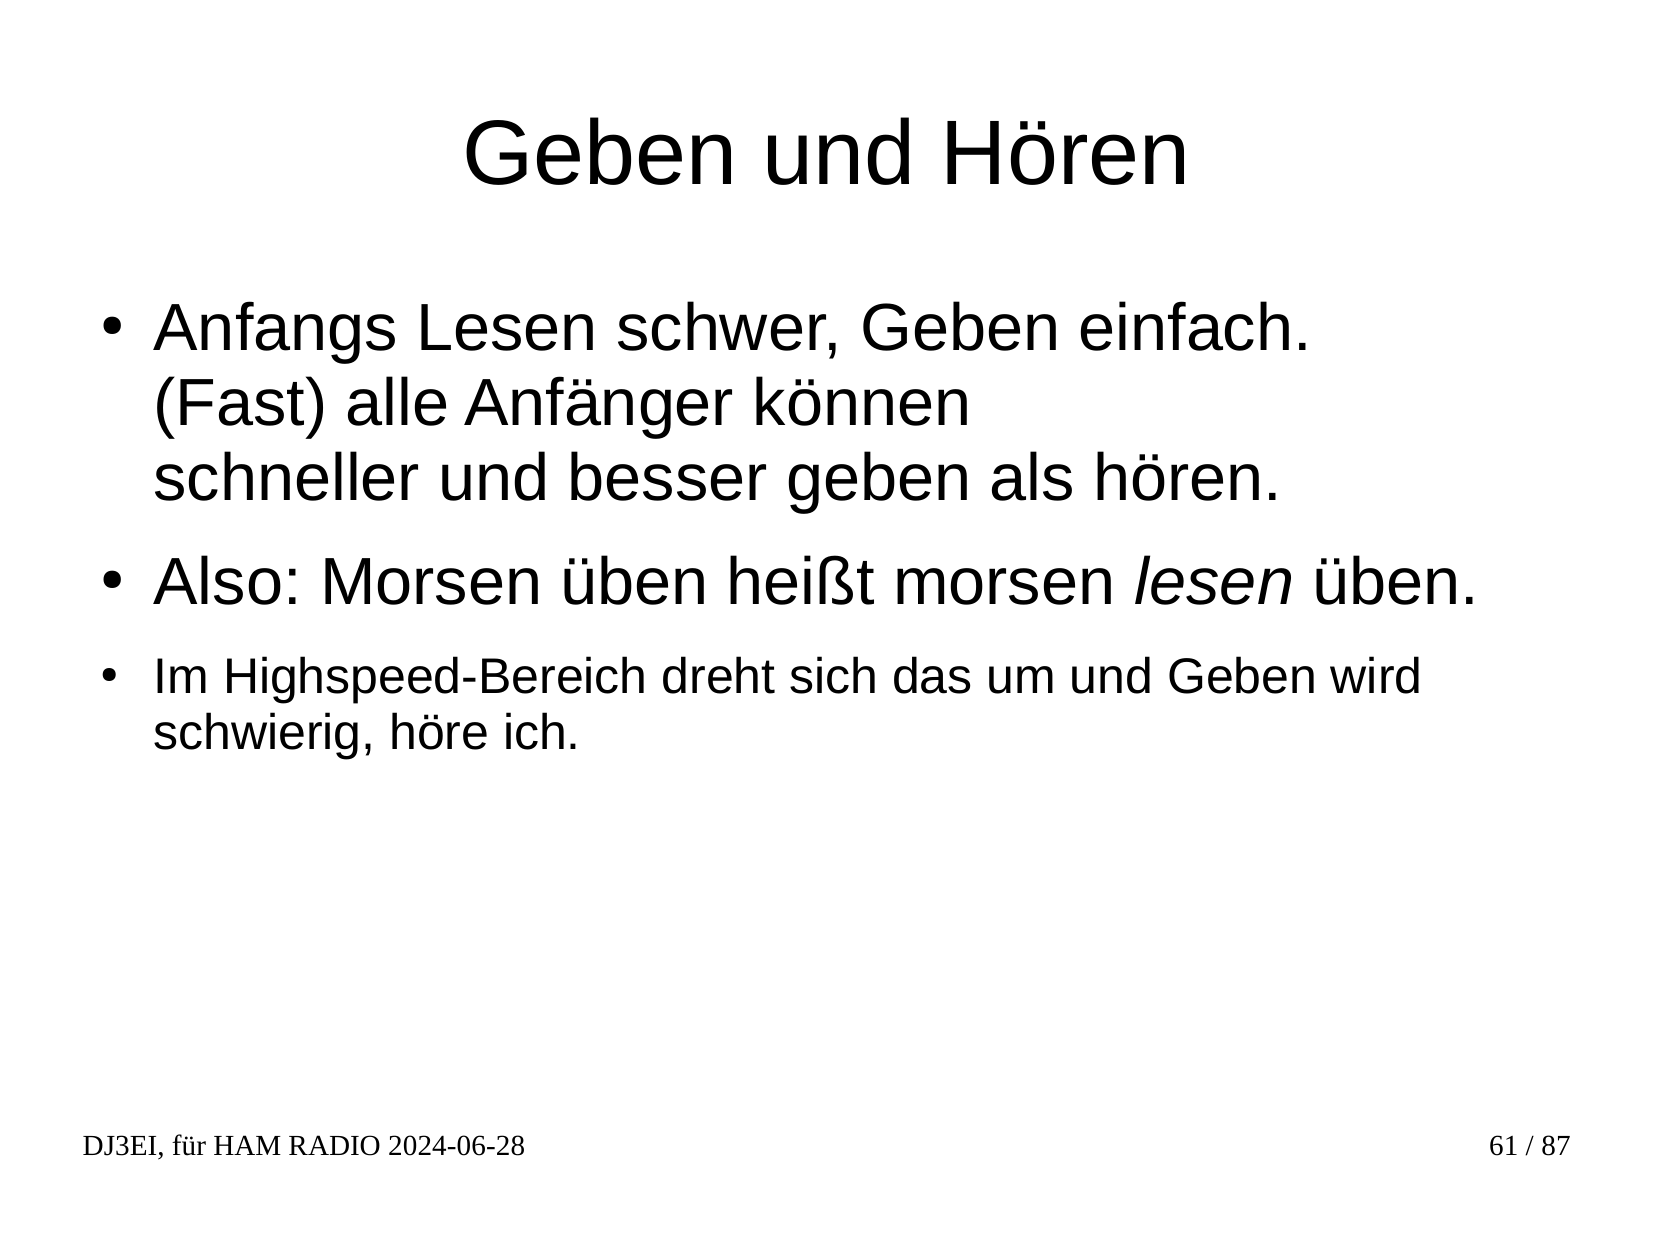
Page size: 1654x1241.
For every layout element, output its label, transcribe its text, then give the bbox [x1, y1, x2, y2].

title Geben und Hören [82, 49, 1571, 257]
list Anfangs Lesen schwer, Geben einfach. (Fast) alle Anfänger können schneller und besser geben als hören. Also: Morsen üben heißt morsen lesen üben. Im Highspeed-Bereich dreht sich das um und Geben wird schwierig, höre ich. [82, 290, 1571, 1010]
